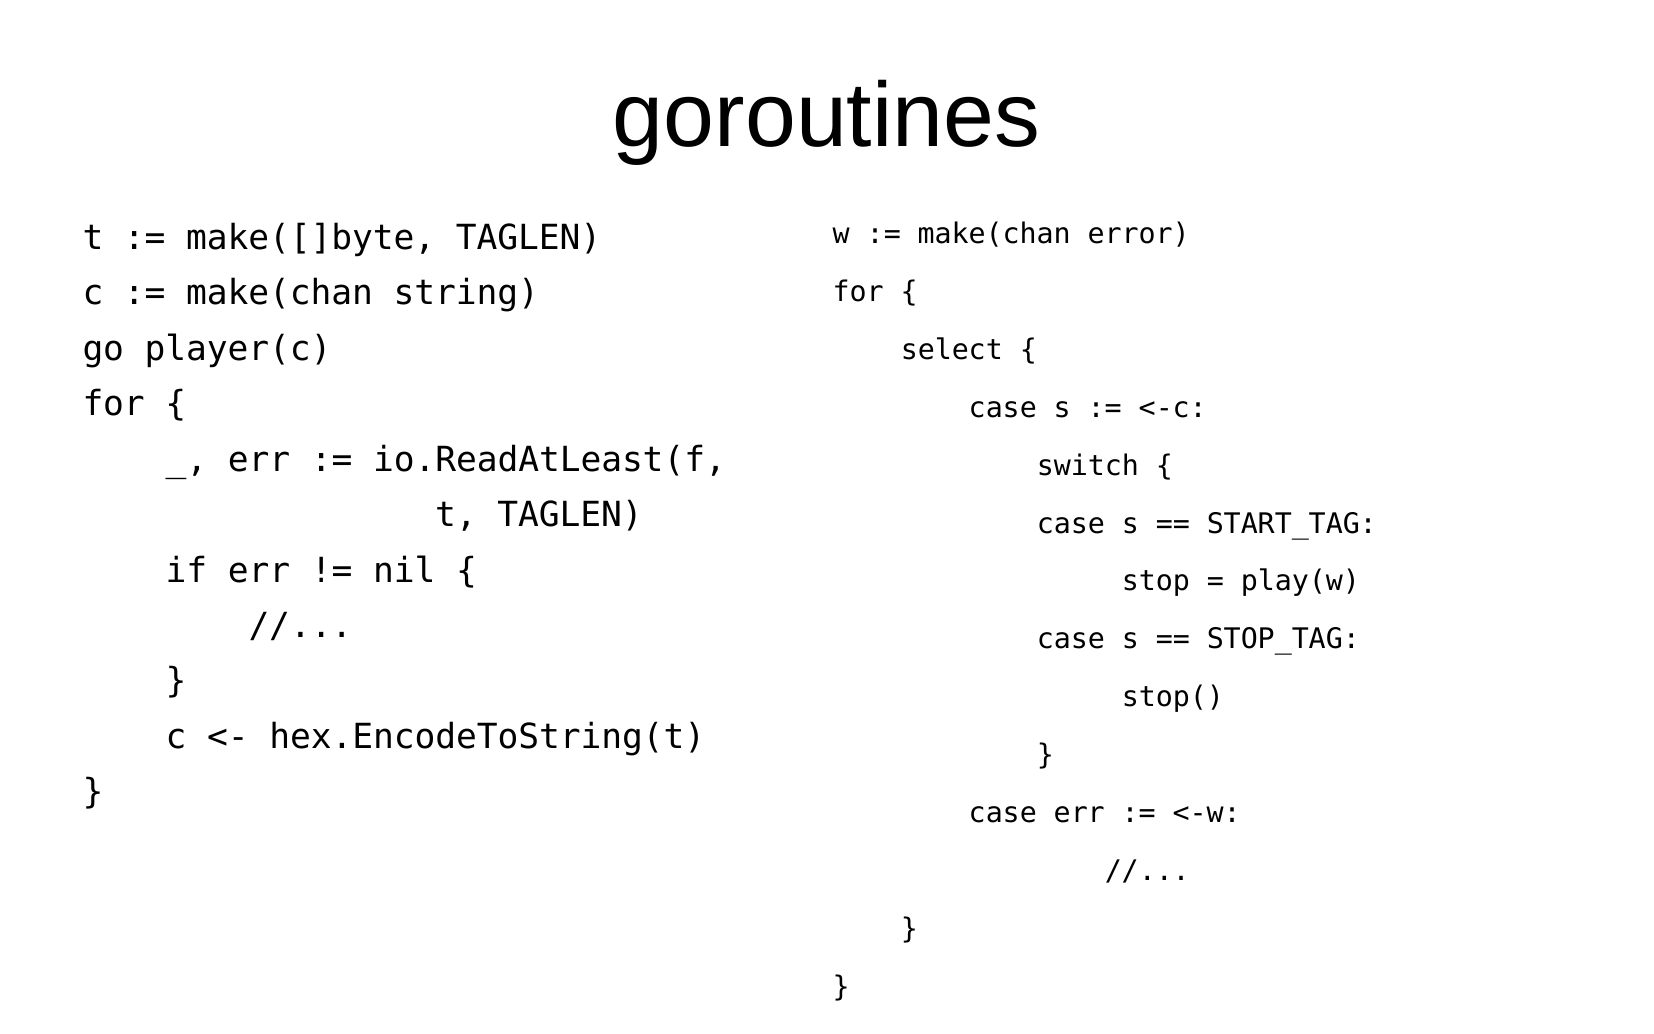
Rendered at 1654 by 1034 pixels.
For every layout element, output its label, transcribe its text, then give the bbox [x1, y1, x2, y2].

title goroutines [82, 36, 1571, 193]
list t := make([]byte, TAGLEN) c := make(chan string) go player(c) for { _, err := io.ReadAtLeast(f, t, TAGLEN) if err != nil { //... } c <- hex.EncodeToString(t) } [82, 217, 832, 815]
list w := make(chan error) for { select { case s := <-c: switch { case s == START_TAG: stop = play(w) case s == STOP_TAG: stop() } case err := <-w: //... } } [832, 217, 1595, 1004]
